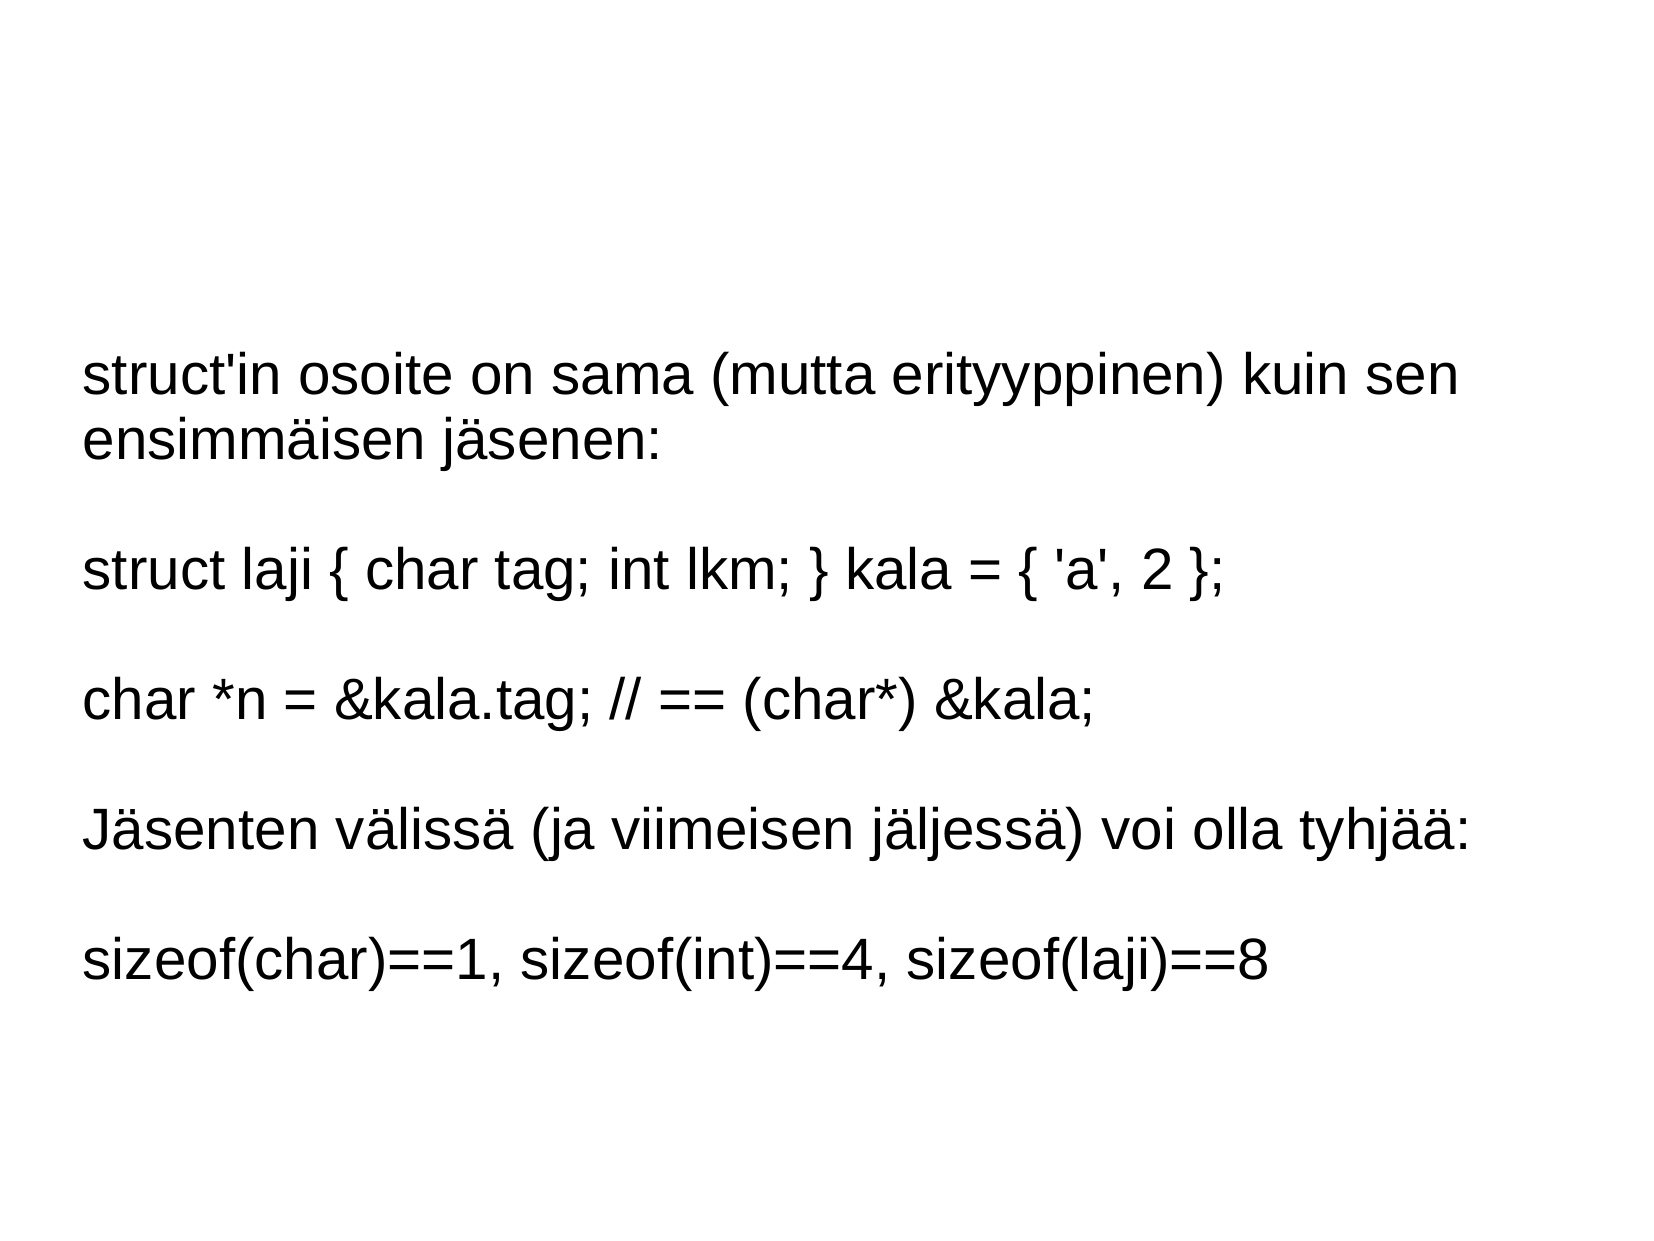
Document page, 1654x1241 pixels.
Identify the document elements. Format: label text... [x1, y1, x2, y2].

text_box struct'in osoite on sama (mutta erityyppinen) kuin sen ensimmäisen jäsenen: struct laji { char tag; int lkm; } kala = { 'a', 2 }; char *n = &kala.tag; // == (char*) &kala; Jäsenten välissä (ja viimeisen jäljessä) voi olla tyhjää: sizeof(char)==1, sizeof(int)==4, sizeof(laji)==8 [82, 297, 1571, 1102]
